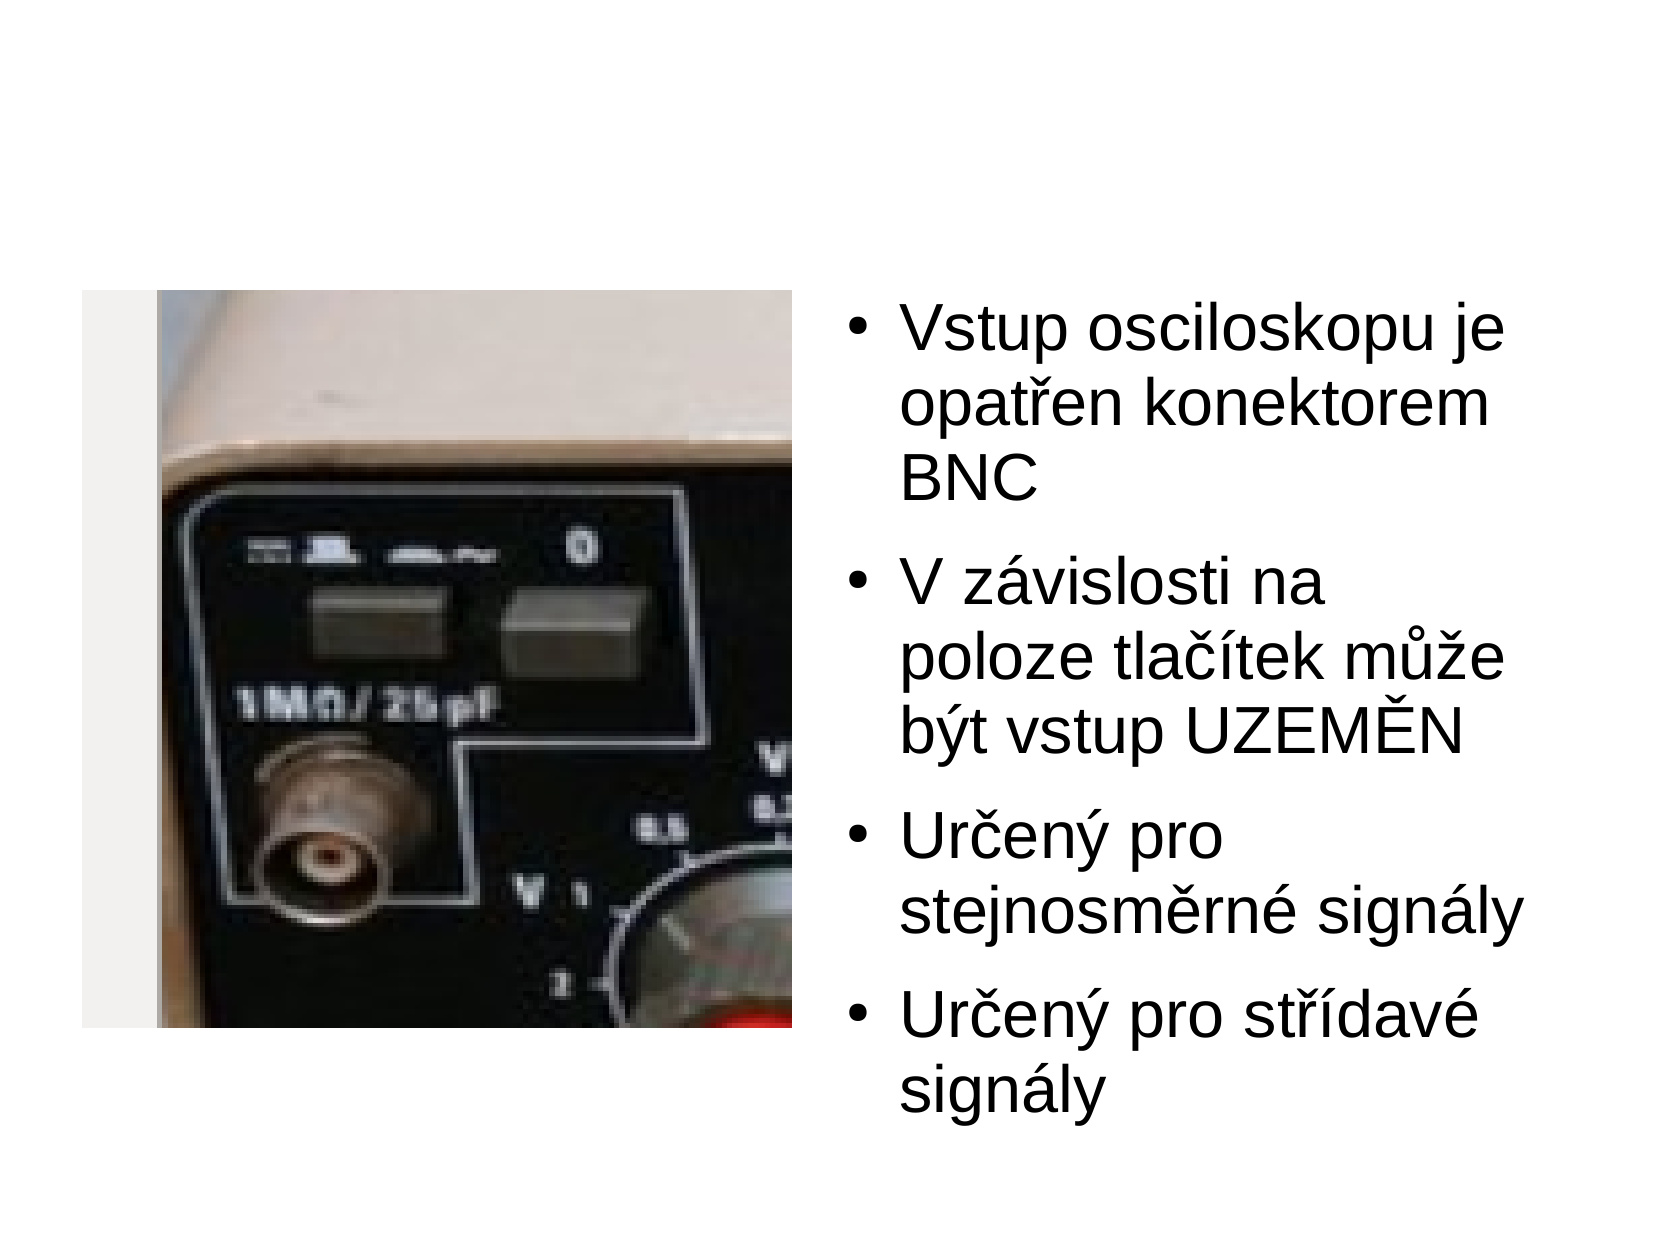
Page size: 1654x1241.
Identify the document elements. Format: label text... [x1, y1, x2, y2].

picture [82, 290, 792, 1028]
list Vstup osciloskopu je opatřen konektorem BNC V závislosti na poloze tlačítek může být vstup UZEMĚN Určený pro stejnosměrné signály Určený pro střídavé signály [828, 290, 1539, 1010]
